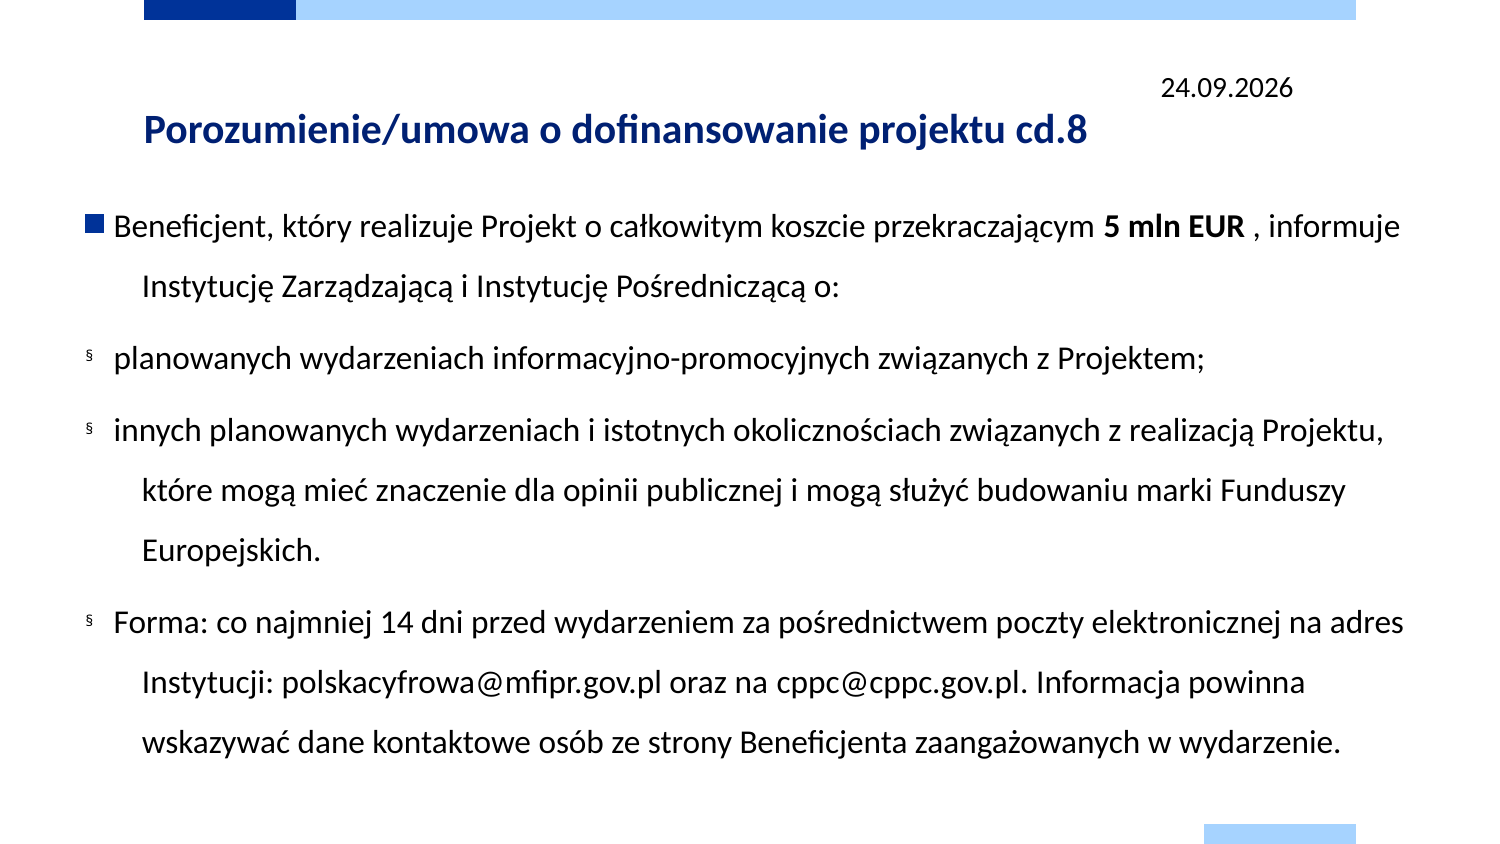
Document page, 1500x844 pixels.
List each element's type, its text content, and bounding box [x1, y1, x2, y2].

text_box Beneficjent, który realizuje Projekt o całkowitym koszcie przekraczającym 5 mln EUR , informuje Instytucję Zarządzającą i Instytucję Pośredniczącą o: planowanych wydarzeniach informacyjno-promocyjnych związanych z Projektem; innych planowanych wydarzeniach i istotnych okolicznościach związanych z realizacją Projektu, które mogą mieć znaczenie dla opinii publicznej i mogą służyć budowaniu marki Funduszy Europejskich. Forma: co najmniej 14 dni przed wydarzeniem za pośrednictwem poczty elektronicznej na adres Instytucji: polskacyfrowa@mfipr.gov.pl oraz na cppc@cppc.gov.pl. Informacja powinna wskazywać dane kontaktowe osób ze strony Beneficjenta zaangażowanych w wydarzenie. [85, 183, 1447, 800]
title Porozumienie/umowa o dofinansowanie projektu cd.8 [143, 100, 1357, 183]
text_box 21.10.2024 [1145, 60, 1347, 102]
